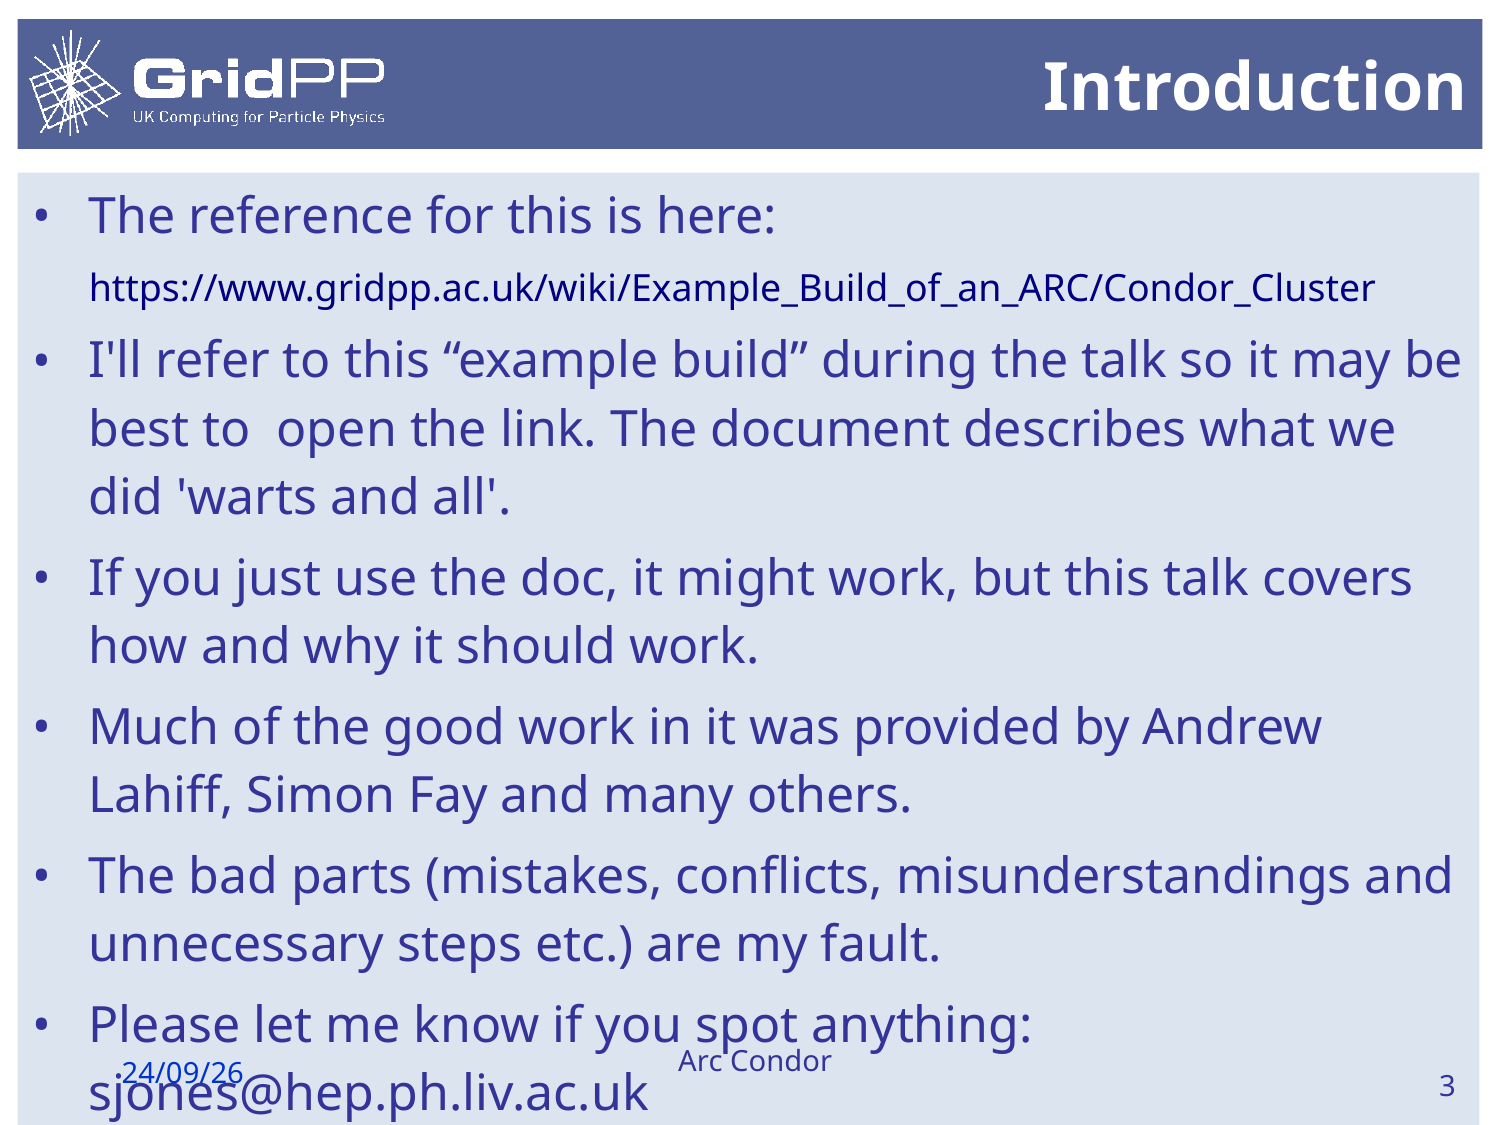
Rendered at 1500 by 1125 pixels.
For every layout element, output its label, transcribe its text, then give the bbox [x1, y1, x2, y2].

text_box Arc Condor [536, 1034, 975, 1094]
text_box 02/03/16 [29, 1046, 337, 1095]
title Introduction [513, 19, 1483, 149]
picture [29, 30, 384, 136]
text_box <number> [1388, 1059, 1471, 1094]
list The reference for this is here: https://www.gridpp.ac.uk/wiki/Example_Build_of_an_ARC/Condor_Cluster I'll refer to this “example build” during the talk so it may be best to open the link. The document describes what we did 'warts and all'. If you just use the doc, it might work, but this talk covers how and why it should work. Much of the good work in it was provided by Andrew Lahiff, Simon Fay and many others. The bad parts (mistakes, conflicts, misunderstandings and unnecessary steps etc.) are my fault. Please let me know if you spot anything: sjones@hep.ph.liv.ac.uk [17, 172, 1480, 1006]
